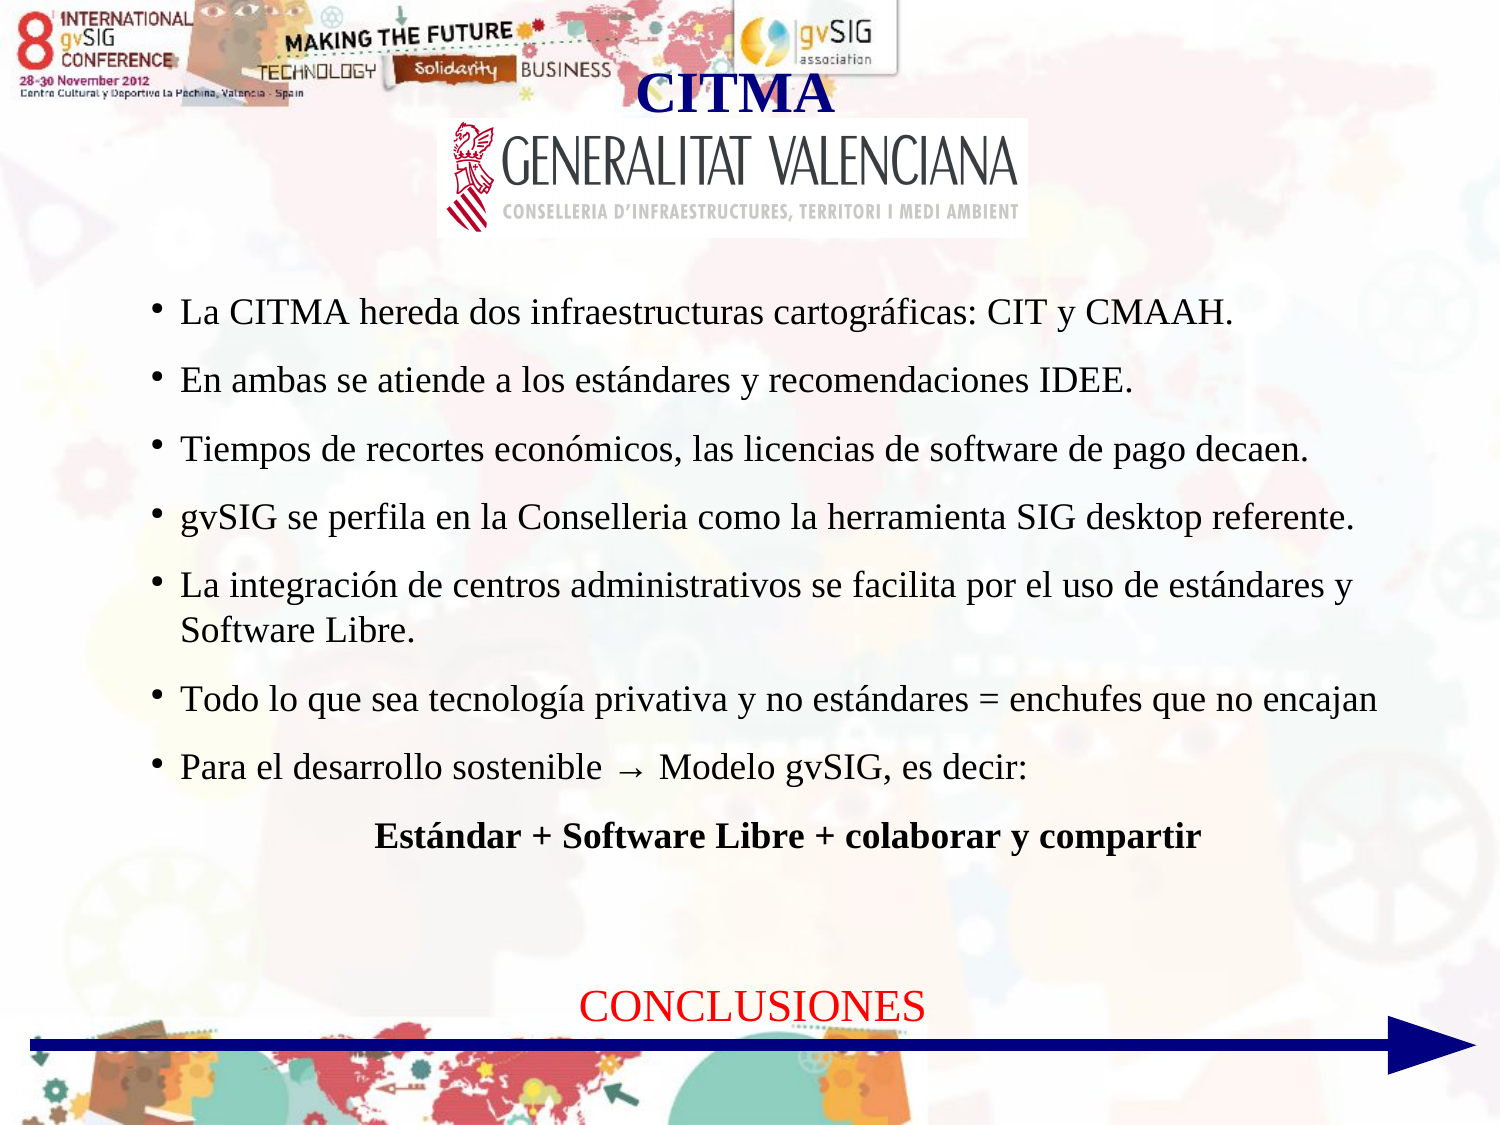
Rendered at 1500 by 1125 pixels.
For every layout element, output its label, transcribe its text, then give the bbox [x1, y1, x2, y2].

picture [0, 0, 1500, 1125]
text_box La CITMA hereda dos infraestructuras cartográficas: CIT y CMAAH. En ambas se atiende a los estándares y recomendaciones IDEE. Tiempos de recortes económicos, las licencias de software de pago decaen. gvSIG se perfila en la Conselleria como la herramienta SIG desktop referente. La integración de centros administrativos se facilita por el uso de estándares y Software Libre. Todo lo que sea tecnología privativa y no estándares = enchufes que no encajan Para el desarrollo sostenible → Modelo gvSIG, es decir: Estándar + Software Libre + colaborar y compartir [76, 279, 1412, 864]
text_box CONCLUSIONES [501, 956, 1004, 1039]
text_box CITMA [578, 47, 892, 118]
